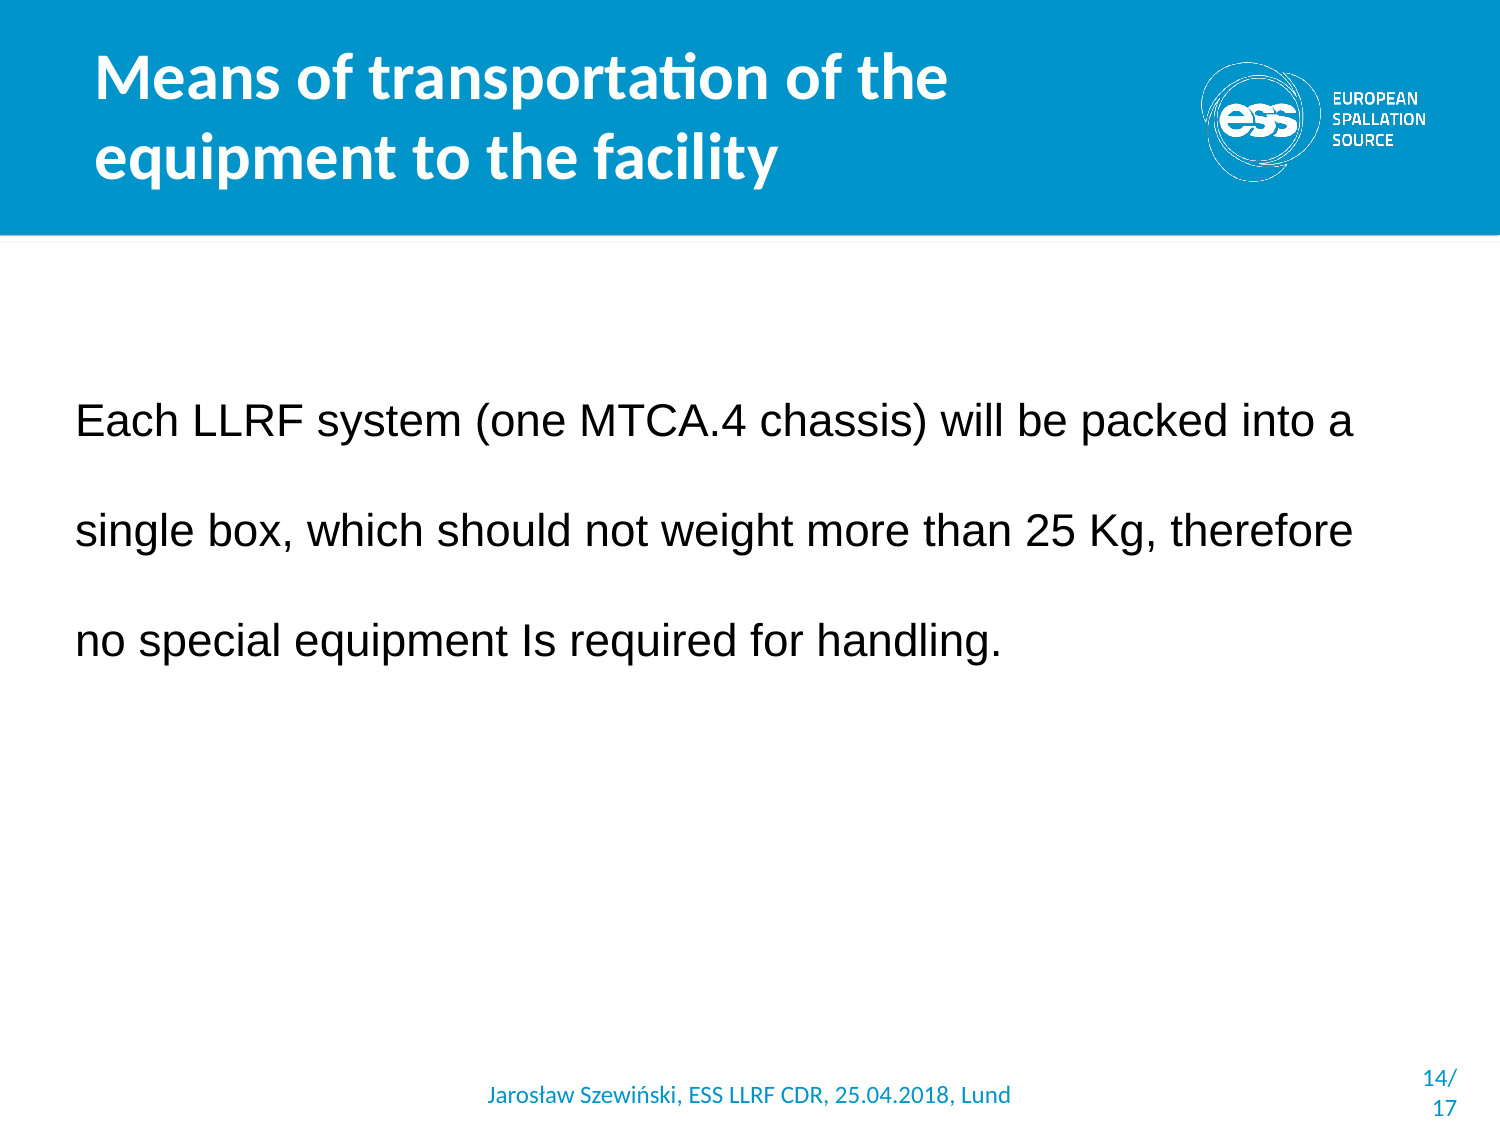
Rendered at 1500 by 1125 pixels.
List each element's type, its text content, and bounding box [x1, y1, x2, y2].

picture [1355, 93, 1361, 104]
picture [1377, 93, 1385, 104]
picture [1381, 119, 1389, 124]
text_box Jarosław Szewiński, ESS LLRF CDR, 25.04.2018, Lund [11, 1073, 1489, 1114]
picture [1386, 134, 1392, 146]
picture [1220, 104, 1299, 136]
text_box Means of transportation of the equipment to the facility [94, 19, 1112, 207]
picture [1366, 134, 1374, 145]
picture [1354, 135, 1362, 146]
picture [1368, 94, 1374, 104]
picture [1388, 93, 1394, 104]
list Each LLRF system (one MTCA.4 chassis) will be packed into a single box, which should not weight more than 25 Kg, therefore no special equipment Is required for handling. [75, 335, 1399, 1057]
picture [1408, 93, 1412, 104]
picture [1334, 93, 1340, 104]
picture [1345, 93, 1351, 104]
